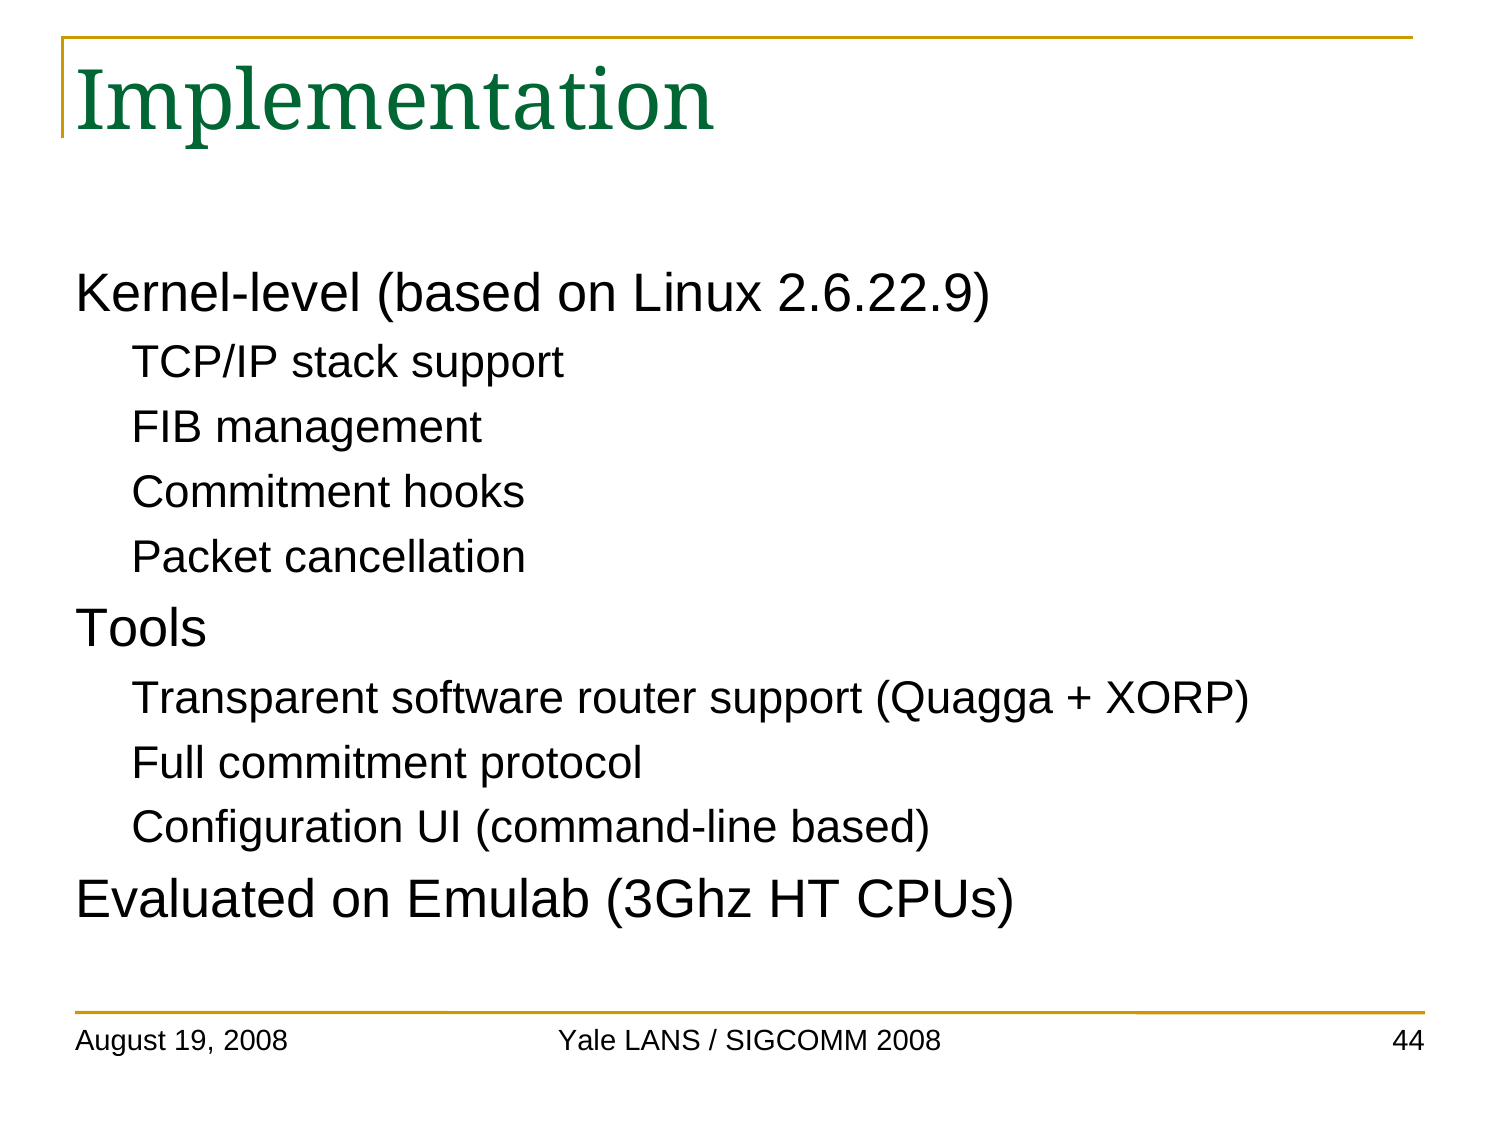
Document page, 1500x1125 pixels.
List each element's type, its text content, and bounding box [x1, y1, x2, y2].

title Implementation [75, 0, 1425, 198]
list Kernel-level (based on Linux 2.6.22.9) TCP/IP stack support FIB management Commitment hooks Packet cancellation Tools Transparent software router support (Quagga + XORP) Full commitment protocol Configuration UI (command-line based) Evaluated on Emulab (3Ghz HT CPUs) [75, 262, 1425, 991]
